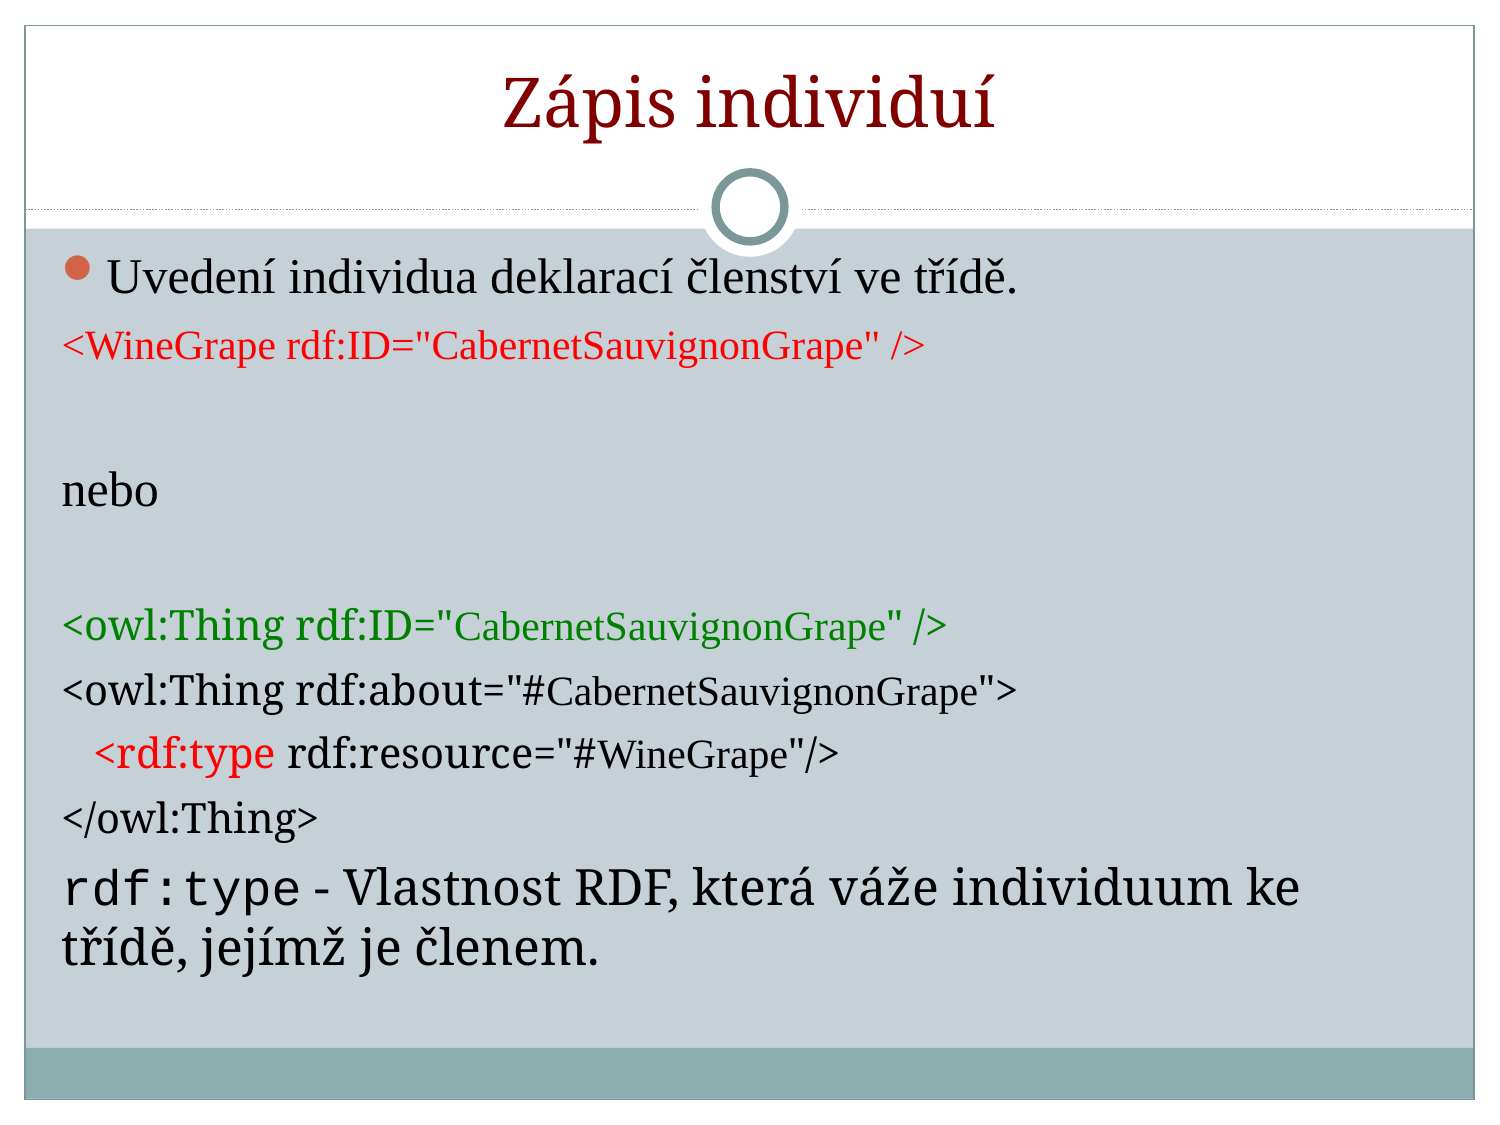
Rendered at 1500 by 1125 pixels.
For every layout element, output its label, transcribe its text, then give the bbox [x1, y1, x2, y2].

title Zápis individuí [49, 37, 1450, 163]
list Uvedení individua deklarací členství ve třídě. <WineGrape rdf:ID="CabernetSauvignonGrape" /> nebo <owl:Thing rdf:ID="CabernetSauvignonGrape" /> <owl:Thing rdf:about="#CabernetSauvignonGrape"> <rdf:type rdf:resource="#WineGrape"/> </owl:Thing> rdf:type - Vlastnost RDF, která váže individuum ke třídě, jejímž je členem. [46, 236, 1447, 1048]
